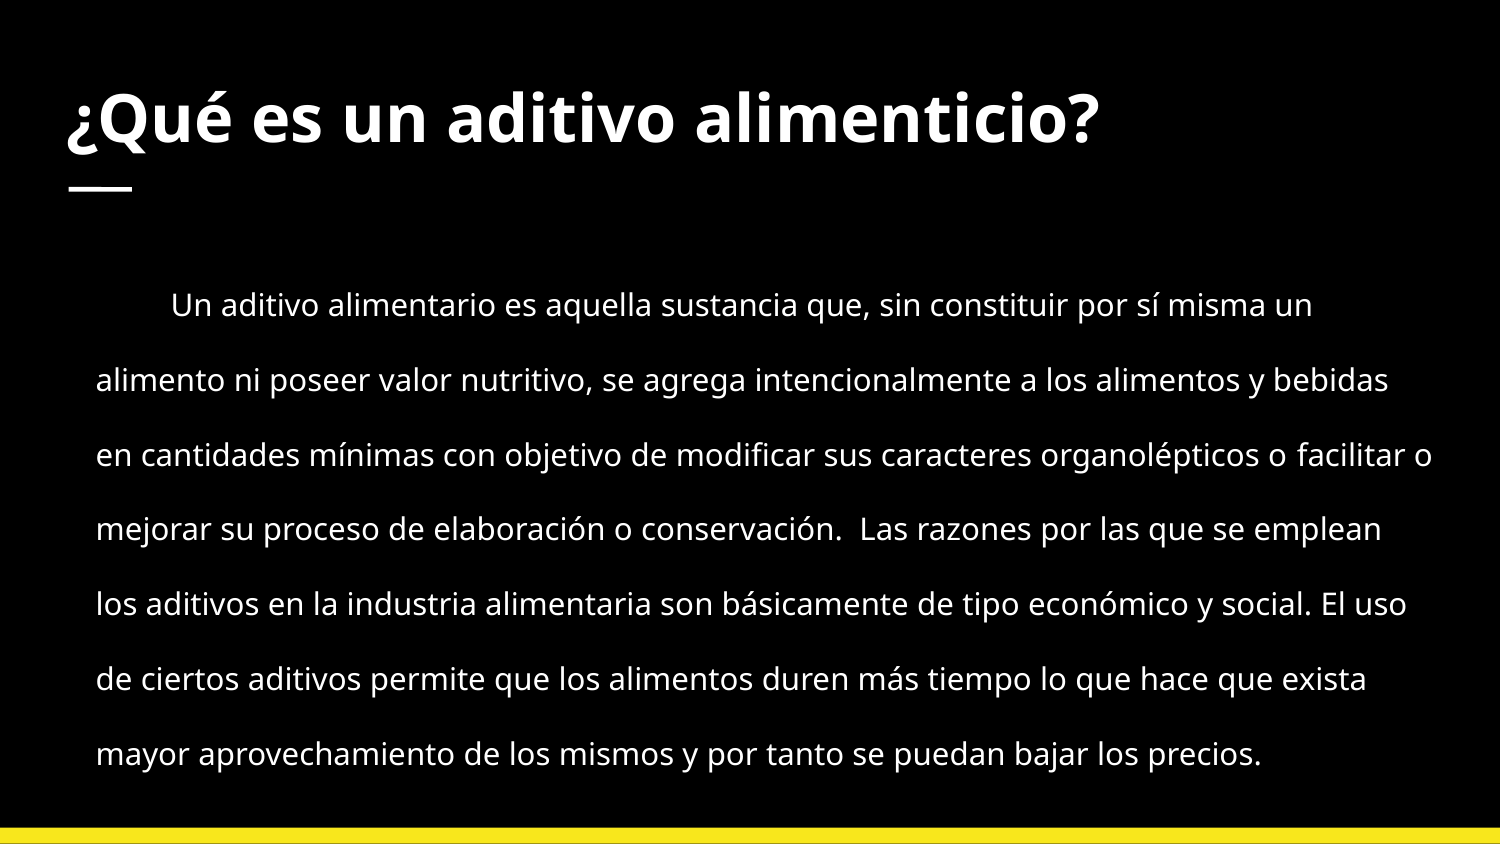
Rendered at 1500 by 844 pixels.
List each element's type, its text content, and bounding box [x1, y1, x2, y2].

list Un aditivo alimentario es aquella sustancia que, sin constituir por sí misma un alimento ni poseer valor nutritivo, se agrega intencionalmente a los alimentos y bebidas en cantidades mínimas con objetivo de modificar sus caracteres organolépticos o facilitar o mejorar su proceso de elaboración o conservación. Las razones por las que se emplean los aditivos en la industria alimentaria son básicamente de tipo económico y social. El uso de ciertos aditivos permite que los alimentos duren más tiempo lo que hace que exista mayor aprovechamiento de los mismos y por tanto se puedan bajar los precios. [51, 232, 1449, 750]
title ¿Qué es un aditivo alimenticio? [51, 61, 1449, 167]
